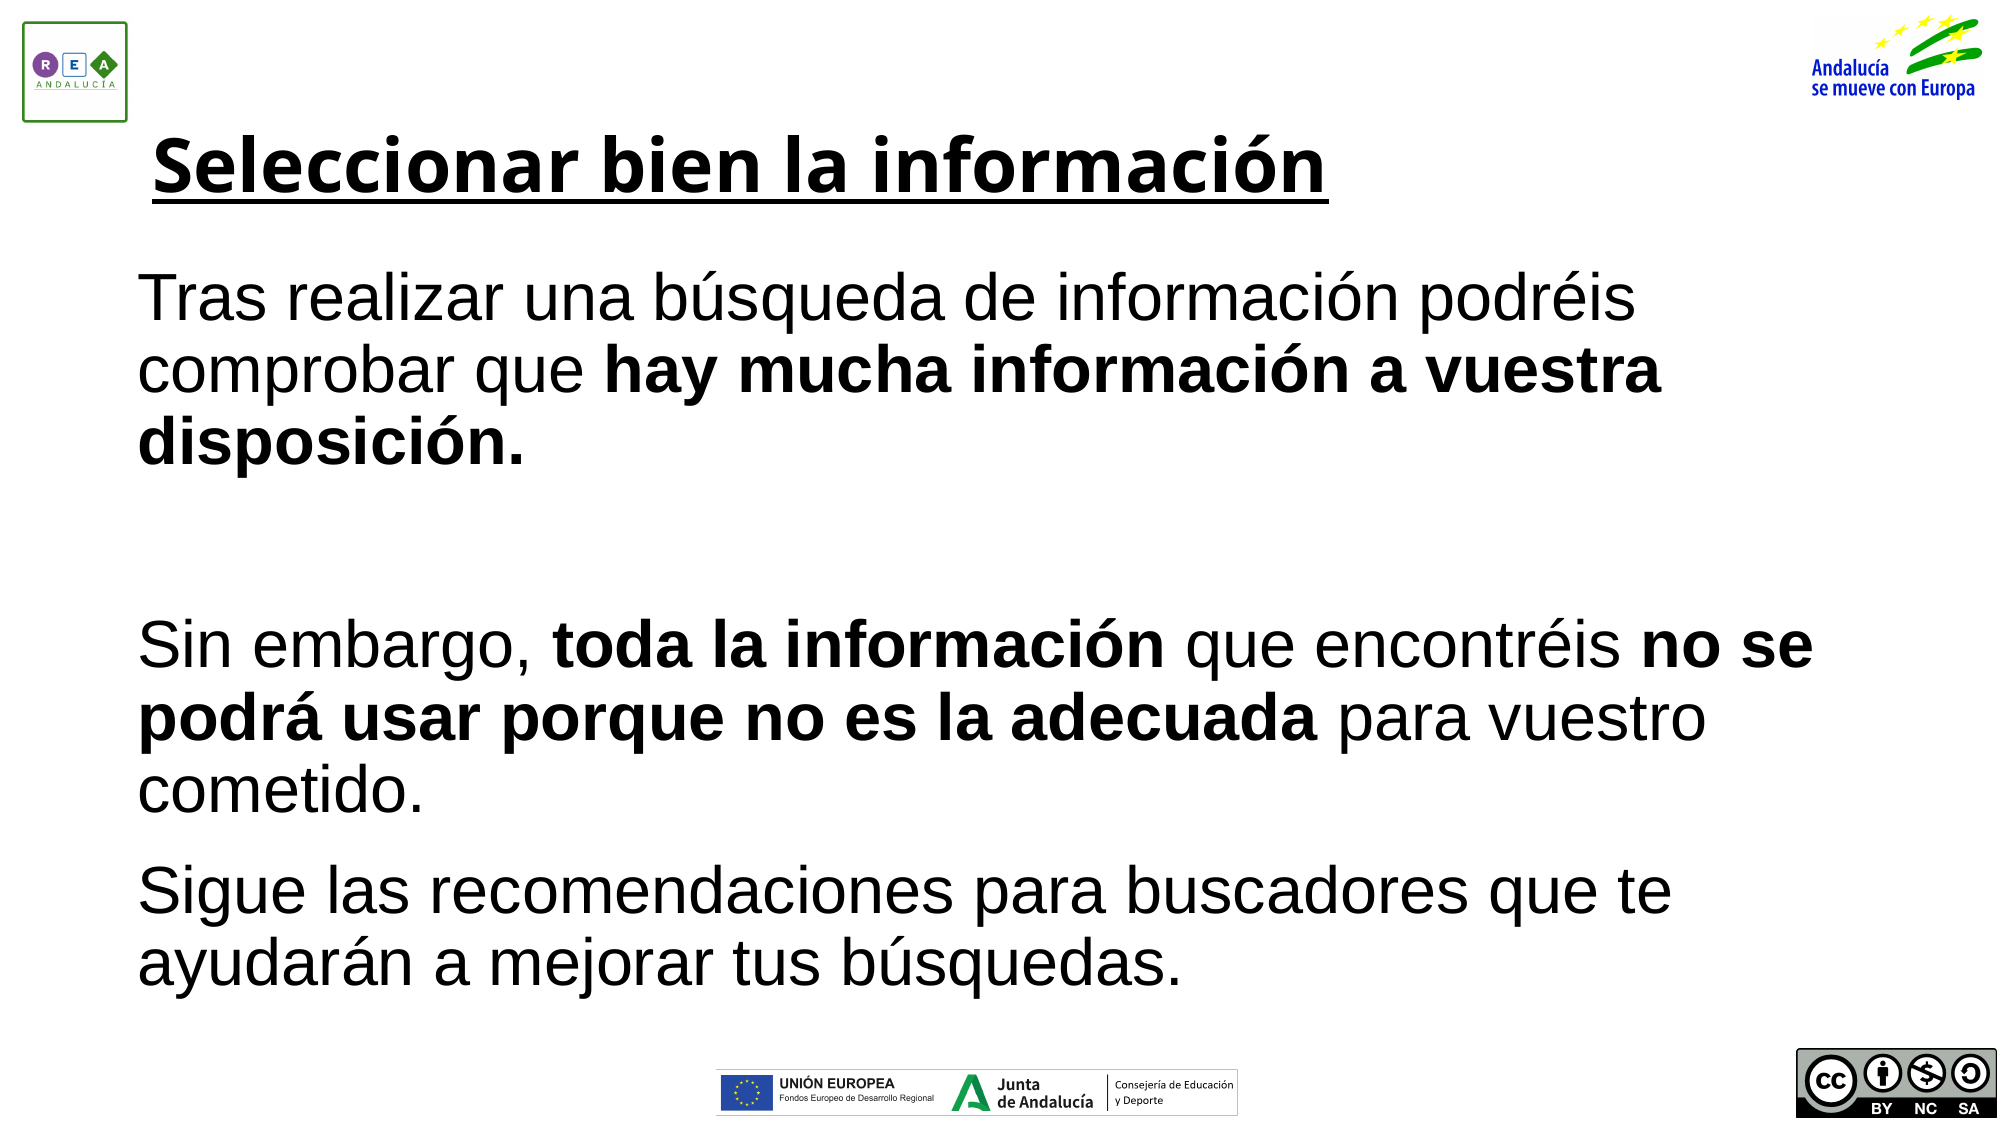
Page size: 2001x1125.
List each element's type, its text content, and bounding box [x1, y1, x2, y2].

title Seleccionar bien la información [137, 59, 1863, 263]
picture [1812, 14, 1984, 100]
list Tras realizar una búsqueda de información podréis comprobar que hay mucha información a vuestra disposición. Sin embargo, toda la información que encontréis no se podrá usar porque no es la adecuada para vuestro cometido. Sigue las recomendaciones para buscadores que te ayudarán a mejorar tus búsquedas. [137, 263, 1900, 1006]
picture [676, 1068, 1277, 1119]
picture [1796, 1048, 1997, 1118]
picture [16, 13, 133, 130]
